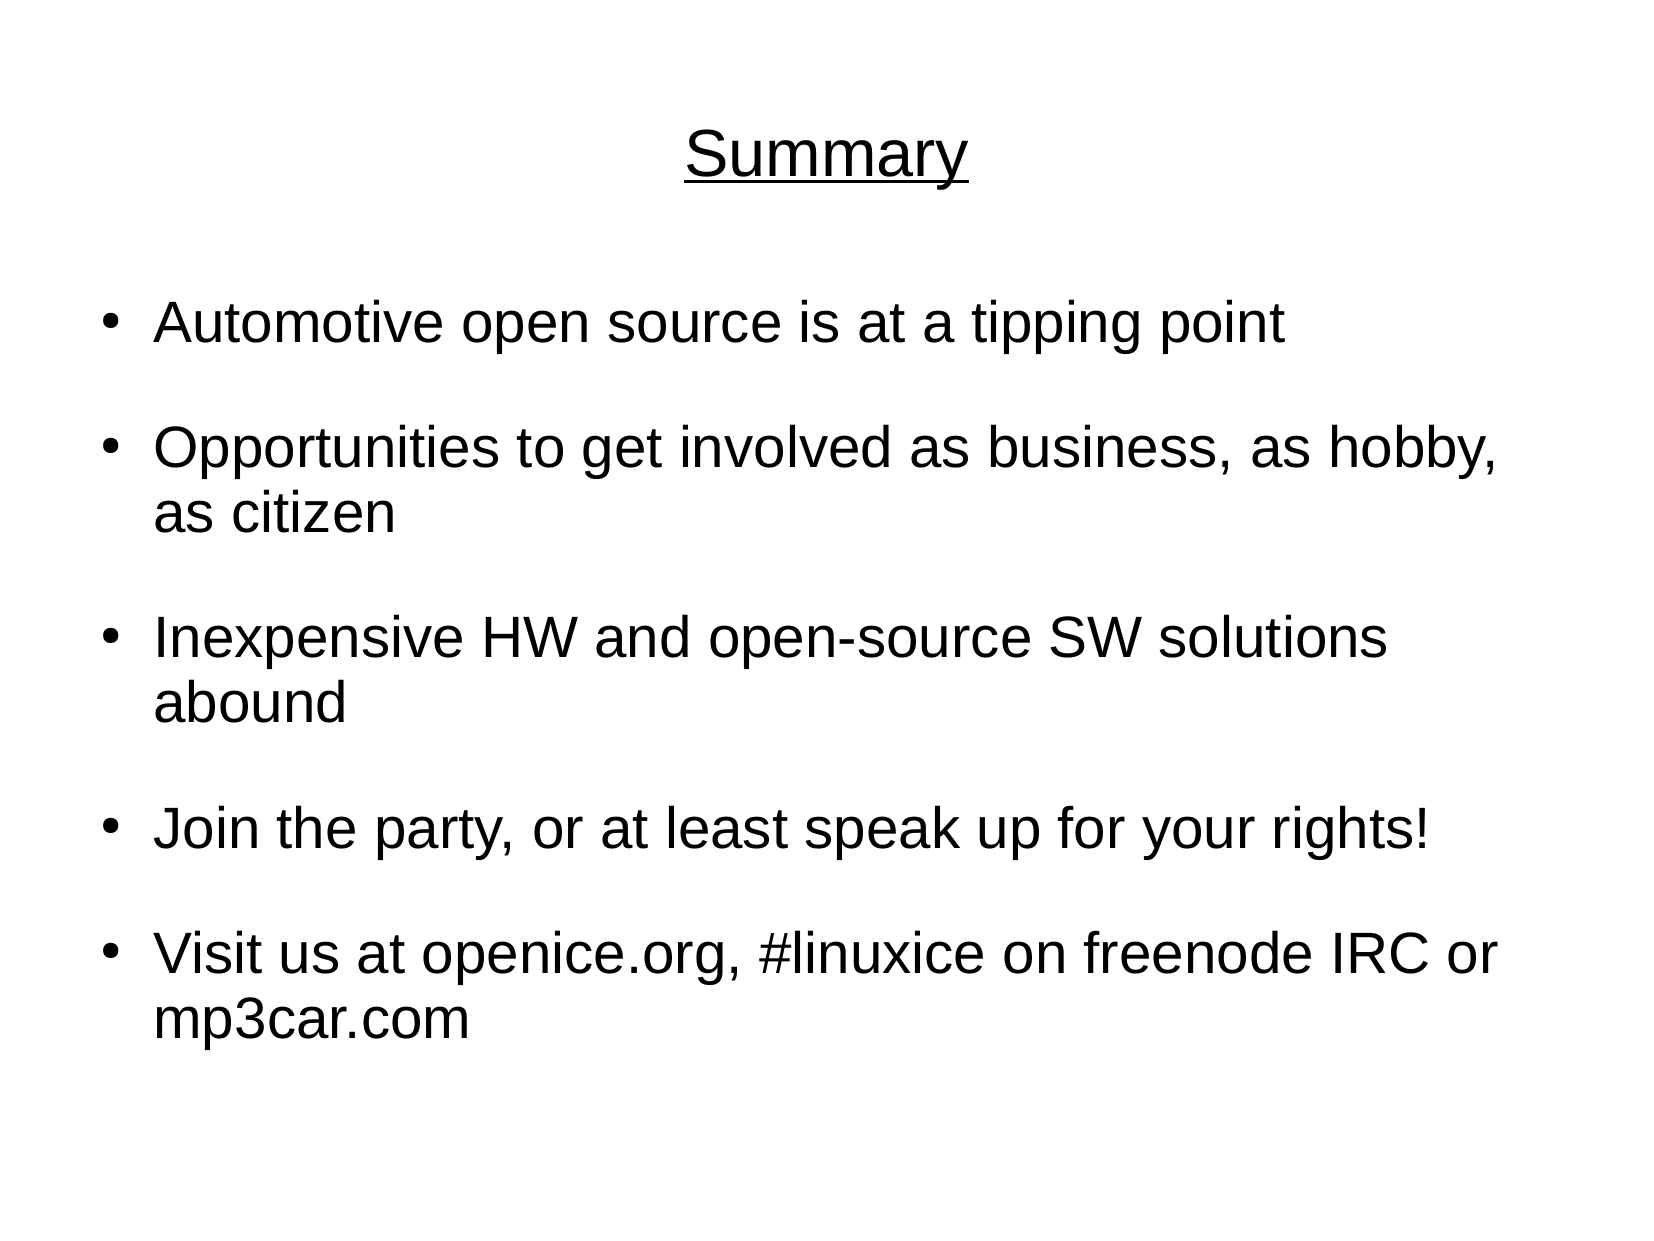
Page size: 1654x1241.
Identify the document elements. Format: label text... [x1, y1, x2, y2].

title Summary [82, 49, 1571, 257]
list Automotive open source is at a tipping point Opportunities to get involved as business, as hobby, as citizen Inexpensive HW and open-source SW solutions abound Join the party, or at least speak up for your rights! Visit us at openice.org, #linuxice on freenode IRC or mp3car.com [82, 290, 1571, 1109]
